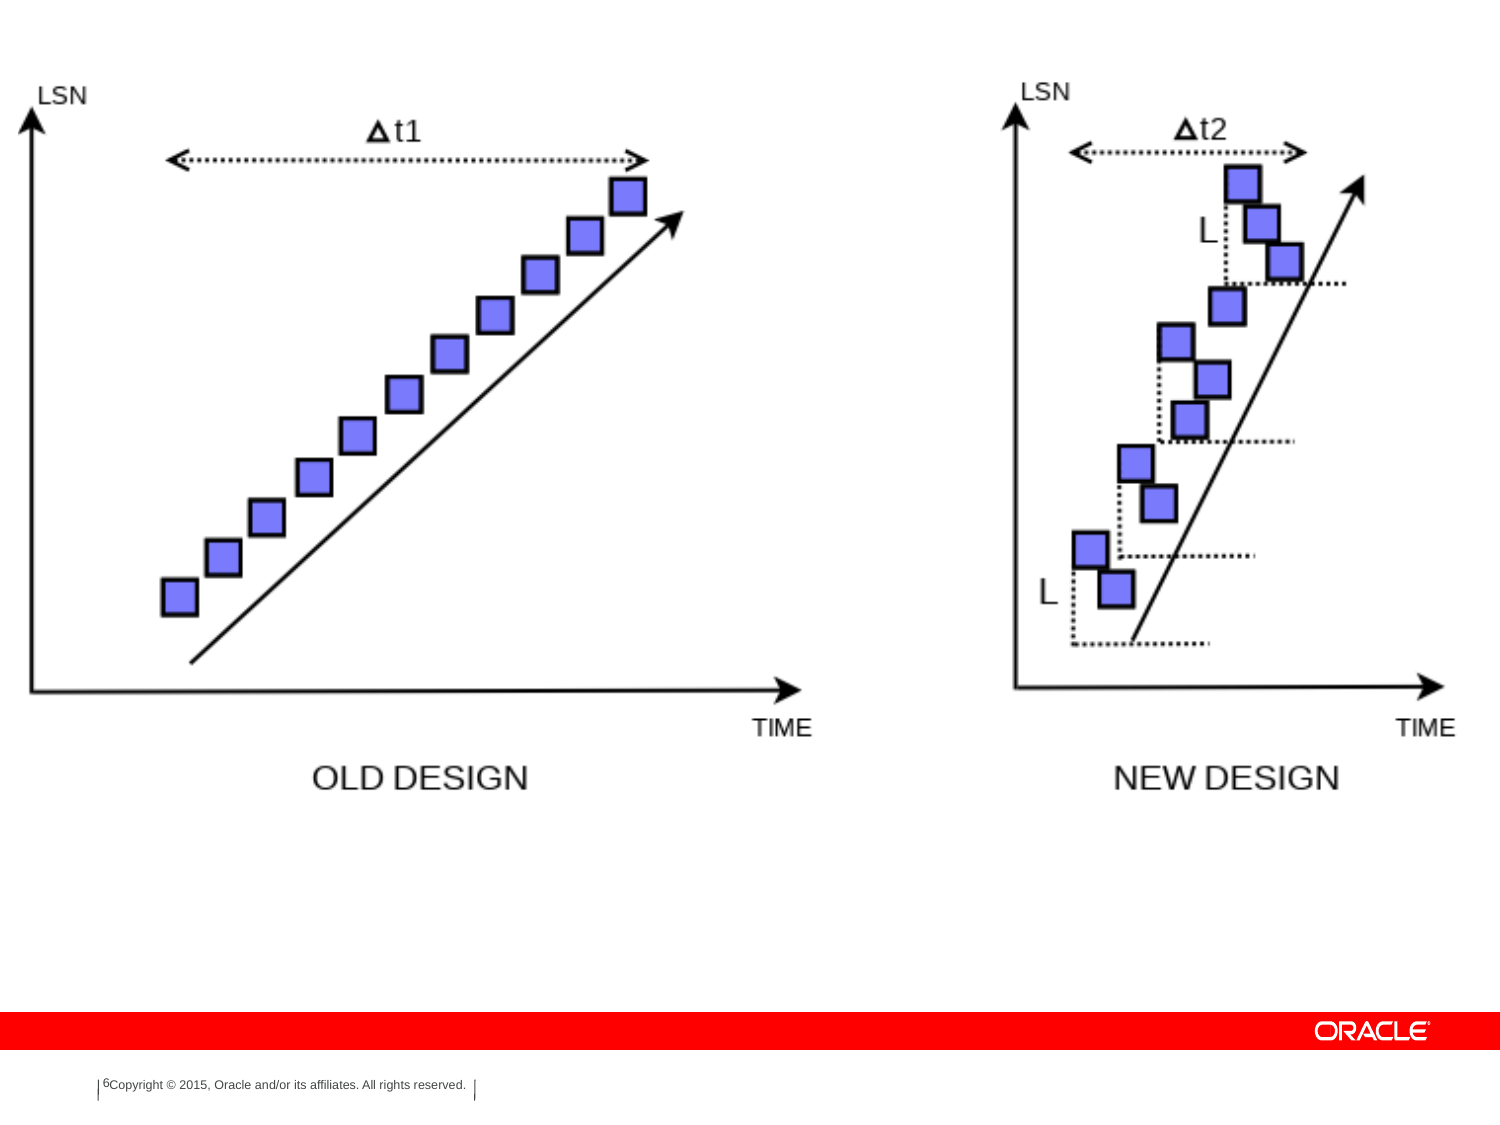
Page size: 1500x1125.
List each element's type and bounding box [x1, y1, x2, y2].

picture [0, 1012, 1500, 1050]
picture [18, 77, 1467, 798]
